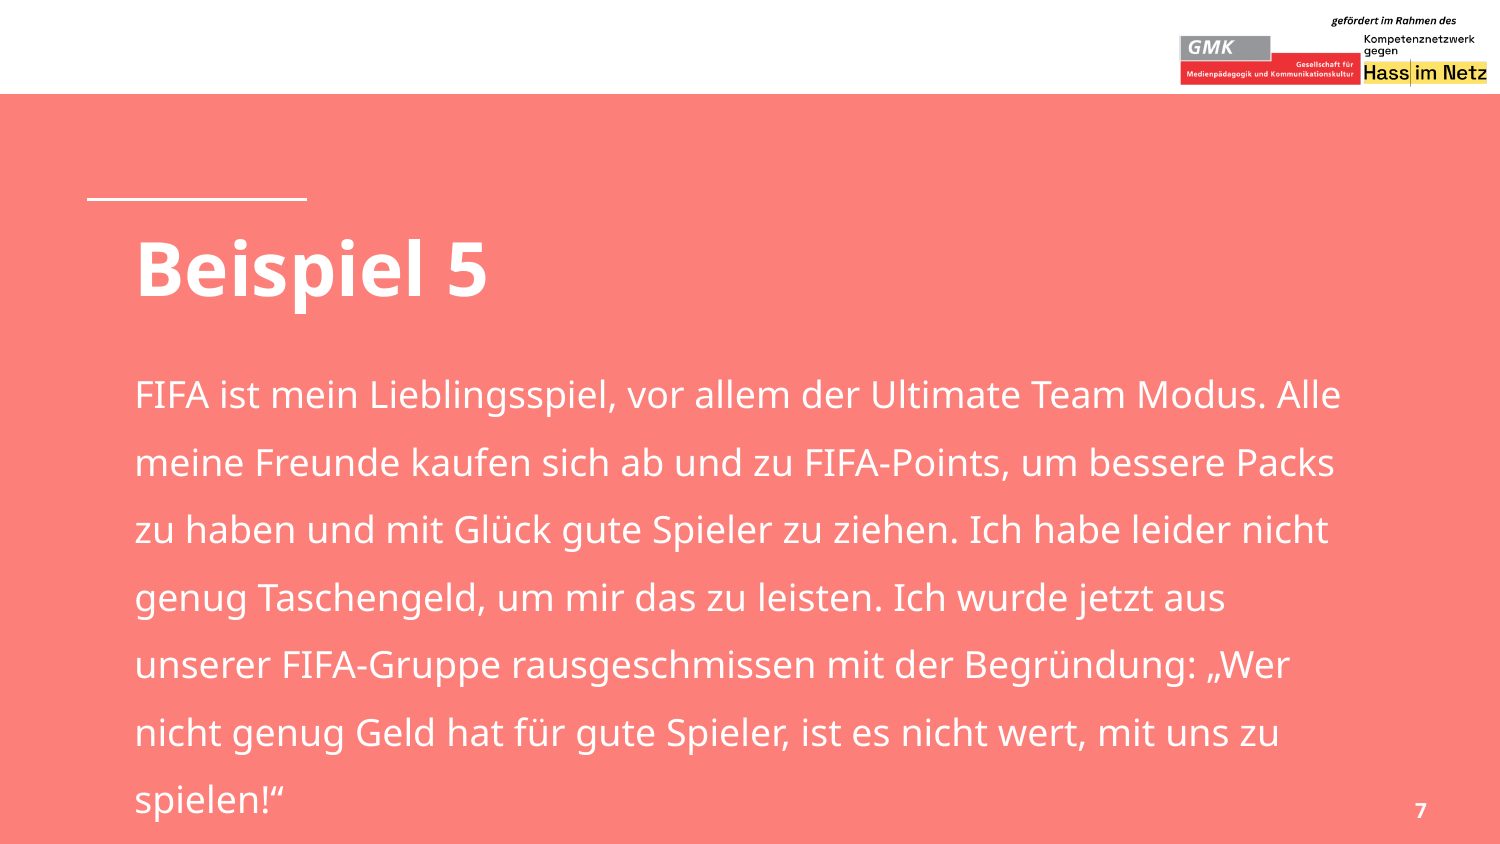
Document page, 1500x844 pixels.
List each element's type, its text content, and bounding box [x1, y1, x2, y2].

text_box 7 [1400, 779, 1491, 844]
title Beispiel 5 [119, 216, 1381, 466]
text_box FIFA ist mein Lieblingsspiel, vor allem der Ultimate Team Modus. Alle meine Freunde kaufen sich ab und zu FIFA-Points, um bessere Packs zu haben und mit Glück gute Spieler zu ziehen. Ich habe leider nicht genug Taschengeld, um mir das zu leisten. Ich wurde jetzt aus unserer FIFA-Gruppe rausgeschmissen mit der Begründung: „Wer nicht genug Geld hat für gute Spieler, ist es nicht wert, mit uns zu spielen!“ [120, 341, 1371, 829]
